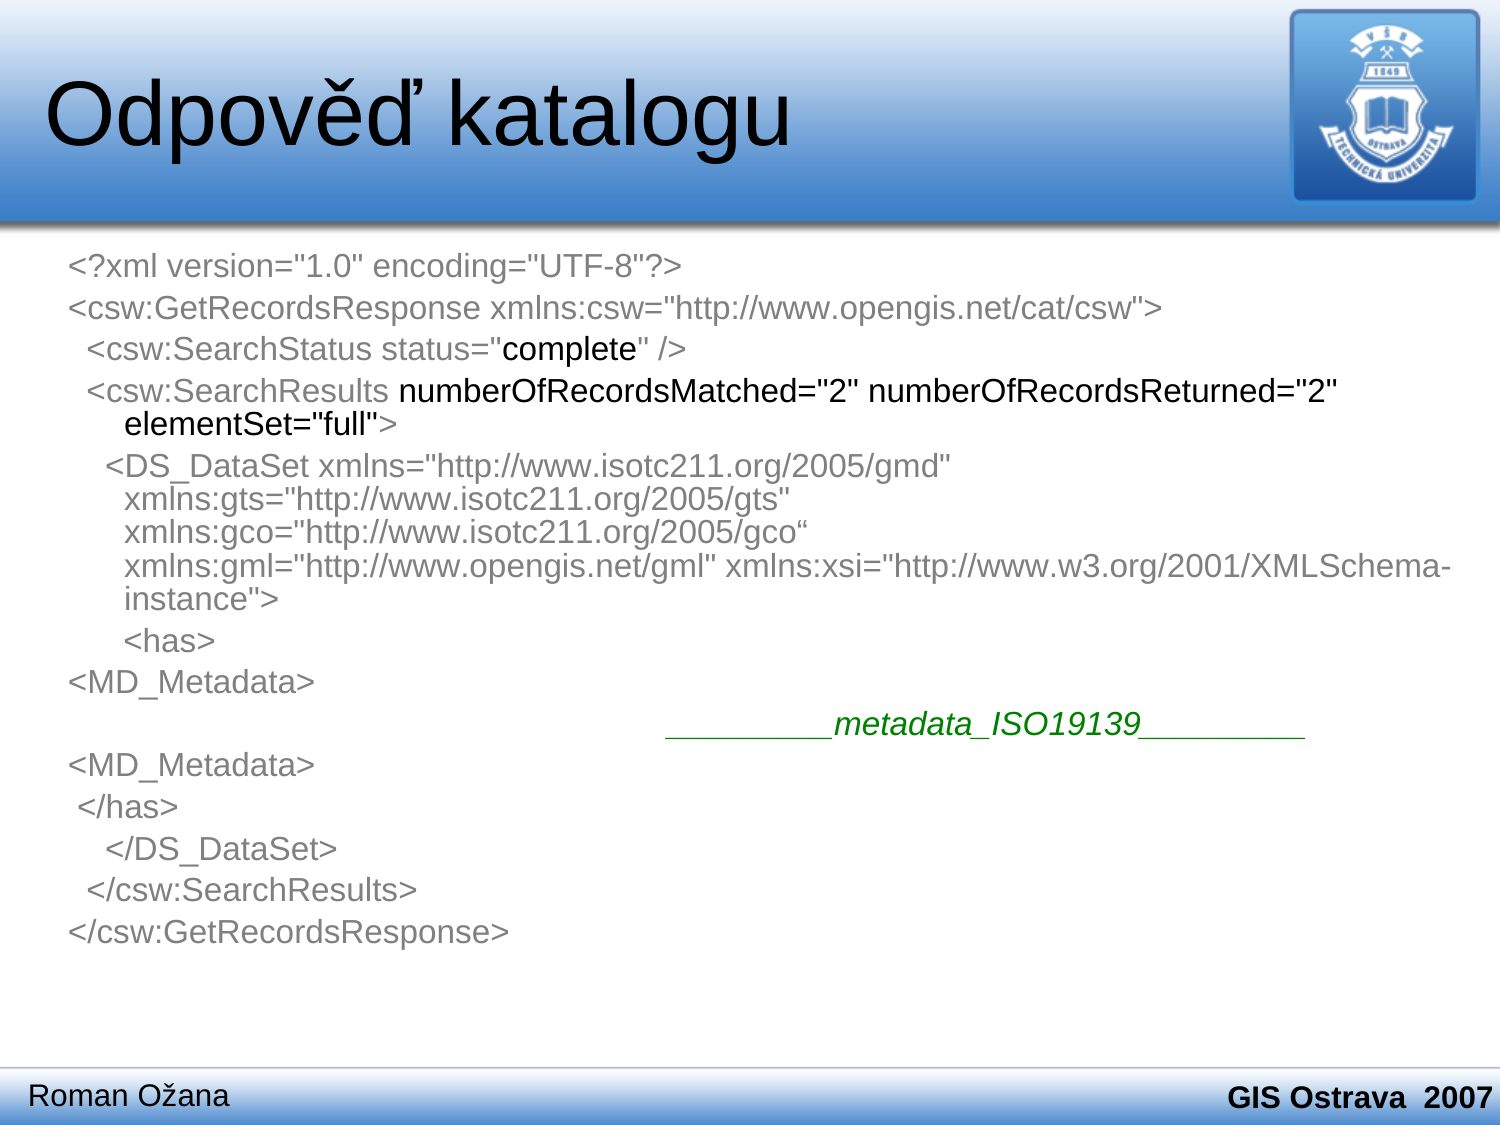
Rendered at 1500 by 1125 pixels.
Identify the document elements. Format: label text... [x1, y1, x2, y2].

list <?xml version="1.0" encoding="UTF-8"?> <csw:GetRecordsResponse xmlns:csw="http://www.opengis.net/cat/csw"> <csw:SearchStatus status="complete" /> <csw:SearchResults numberOfRecordsMatched="2" numberOfRecordsReturned="2" elementSet="full"> <DS_DataSet xmlns="http://www.isotc211.org/2005/gmd" xmlns:gts="http://www.isotc211.org/2005/gts" xmlns:gco="http://www.isotc211.org/2005/gco“ xmlns:gml="http://www.opengis.net/gml" xmlns:xsi="http://www.w3.org/2001/XMLSchema-instance"> <has> <MD_Metadata> _________metadata_ISO19139_________ <MD_Metadata> </has> </DS_DataSet> </csw:SearchResults> </csw:GetRecordsResponse> [53, 243, 1471, 1059]
title Odpověď katalogu [29, 31, 1235, 197]
picture [0, 0, 1500, 1125]
